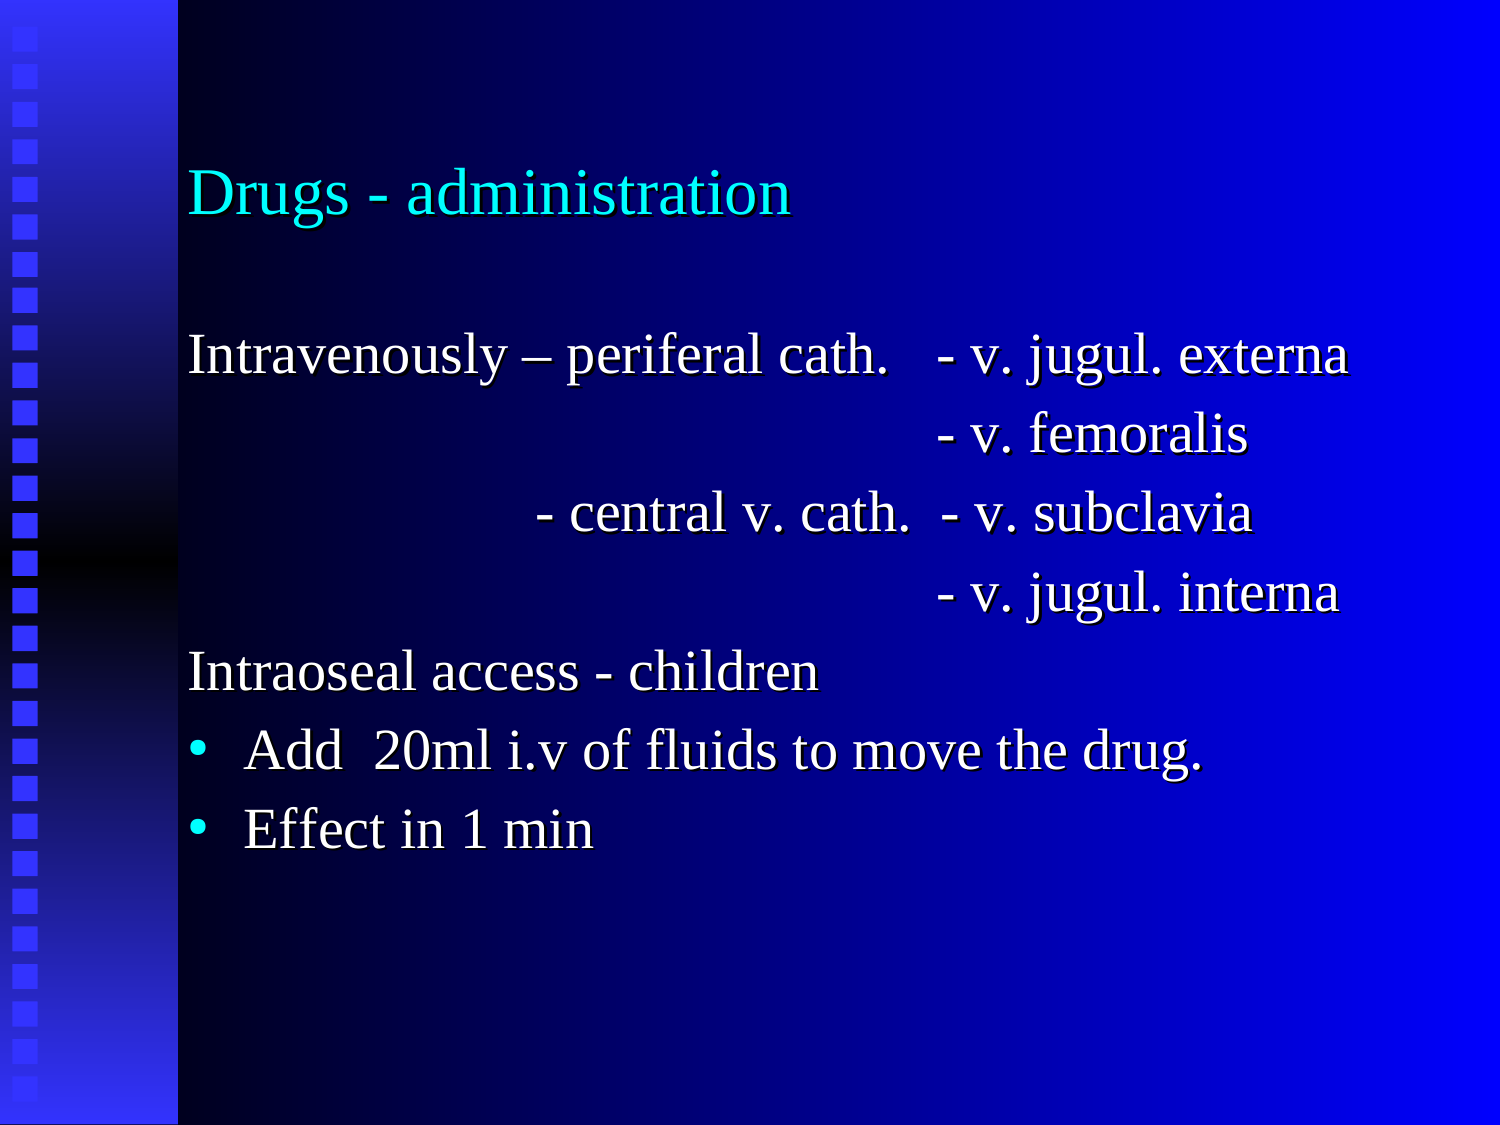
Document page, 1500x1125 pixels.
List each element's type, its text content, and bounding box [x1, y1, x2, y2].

list Intravenously – periferal cath. - v. jugul. externa - v. femoralis - central v. cath. - v. subclavia - v. jugul. interna Intraoseal access - children Add 20ml i.v of fluids to move the drug. Effect in 1 min [187, 324, 1463, 1001]
title Drugs - administration [187, 99, 1463, 288]
